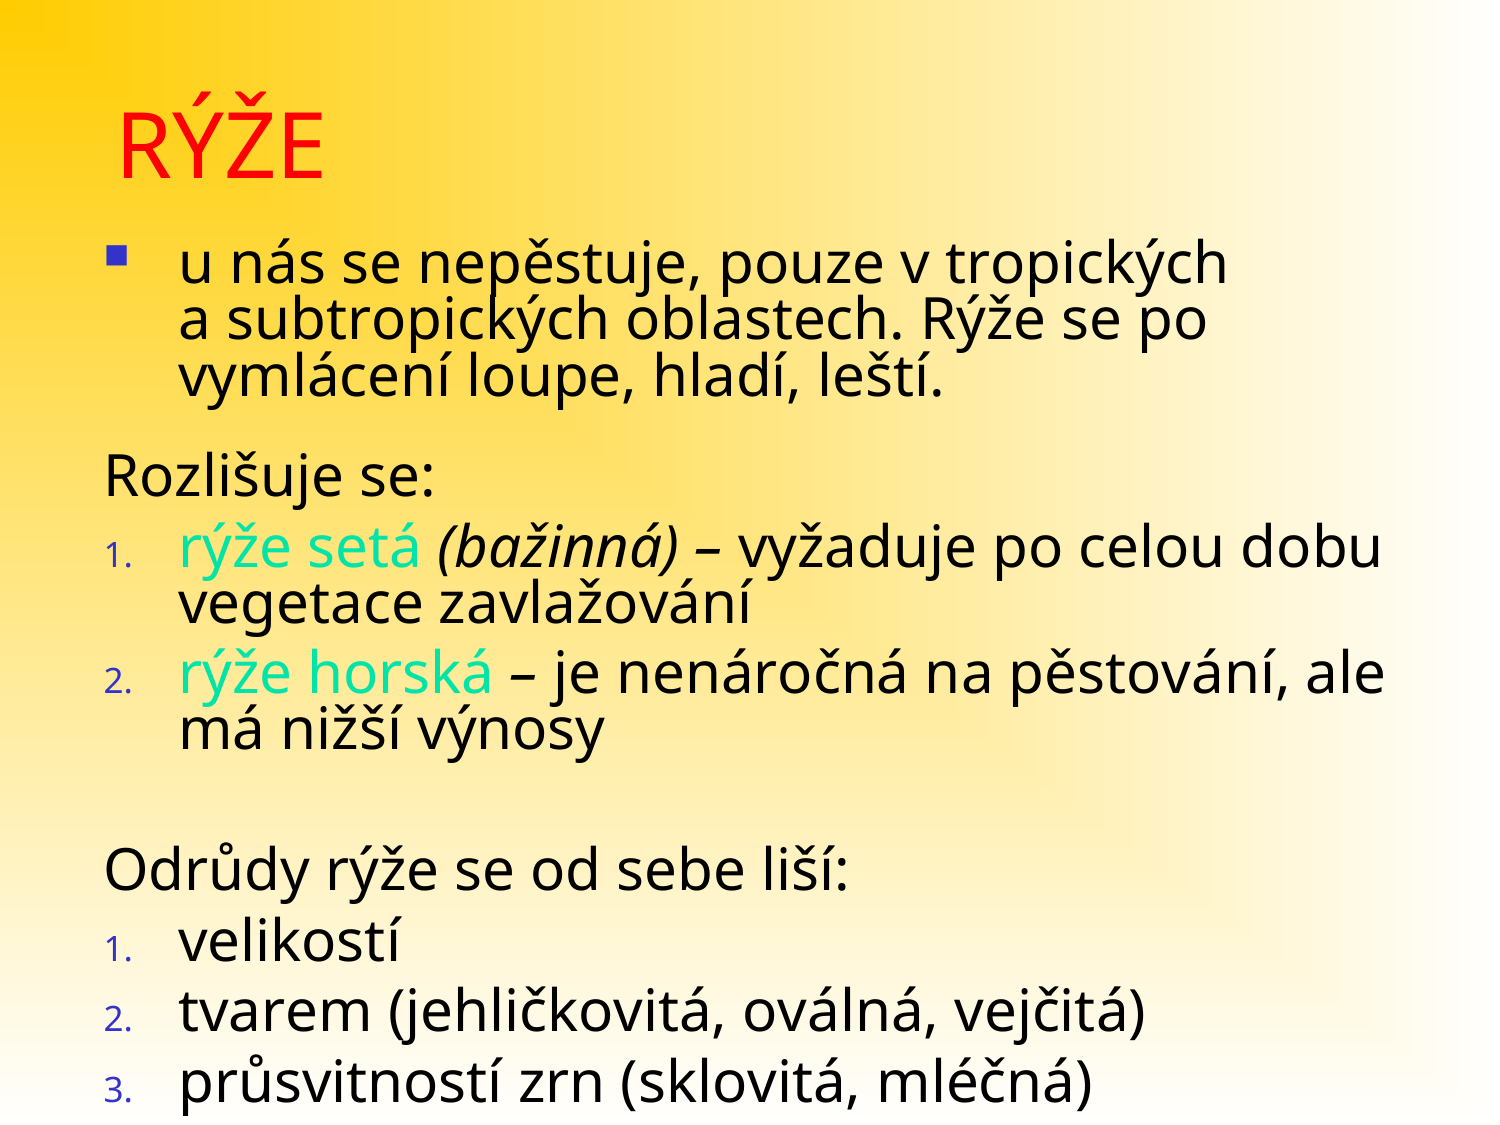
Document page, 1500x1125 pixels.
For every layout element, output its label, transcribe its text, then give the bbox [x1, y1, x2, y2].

list u nás se nepěstuje, pouze v tropických a subtropických oblastech. Rýže se po vymlácení loupe, hladí, leští. Rozlišuje se: rýže setá (bažinná) – vyžaduje po celou dobu vegetace zavlažování rýže horská – je nenáročná na pěstování, ale má nižší výnosy Odrůdy rýže se od sebe liší: velikostí tvarem (jehličkovitá, oválná, vejčitá) průsvitností zrn (sklovitá, mléčná) [88, 231, 1469, 1125]
title RÝŽE [100, 54, 1379, 205]
picture [0, 0, 1500, 1125]
